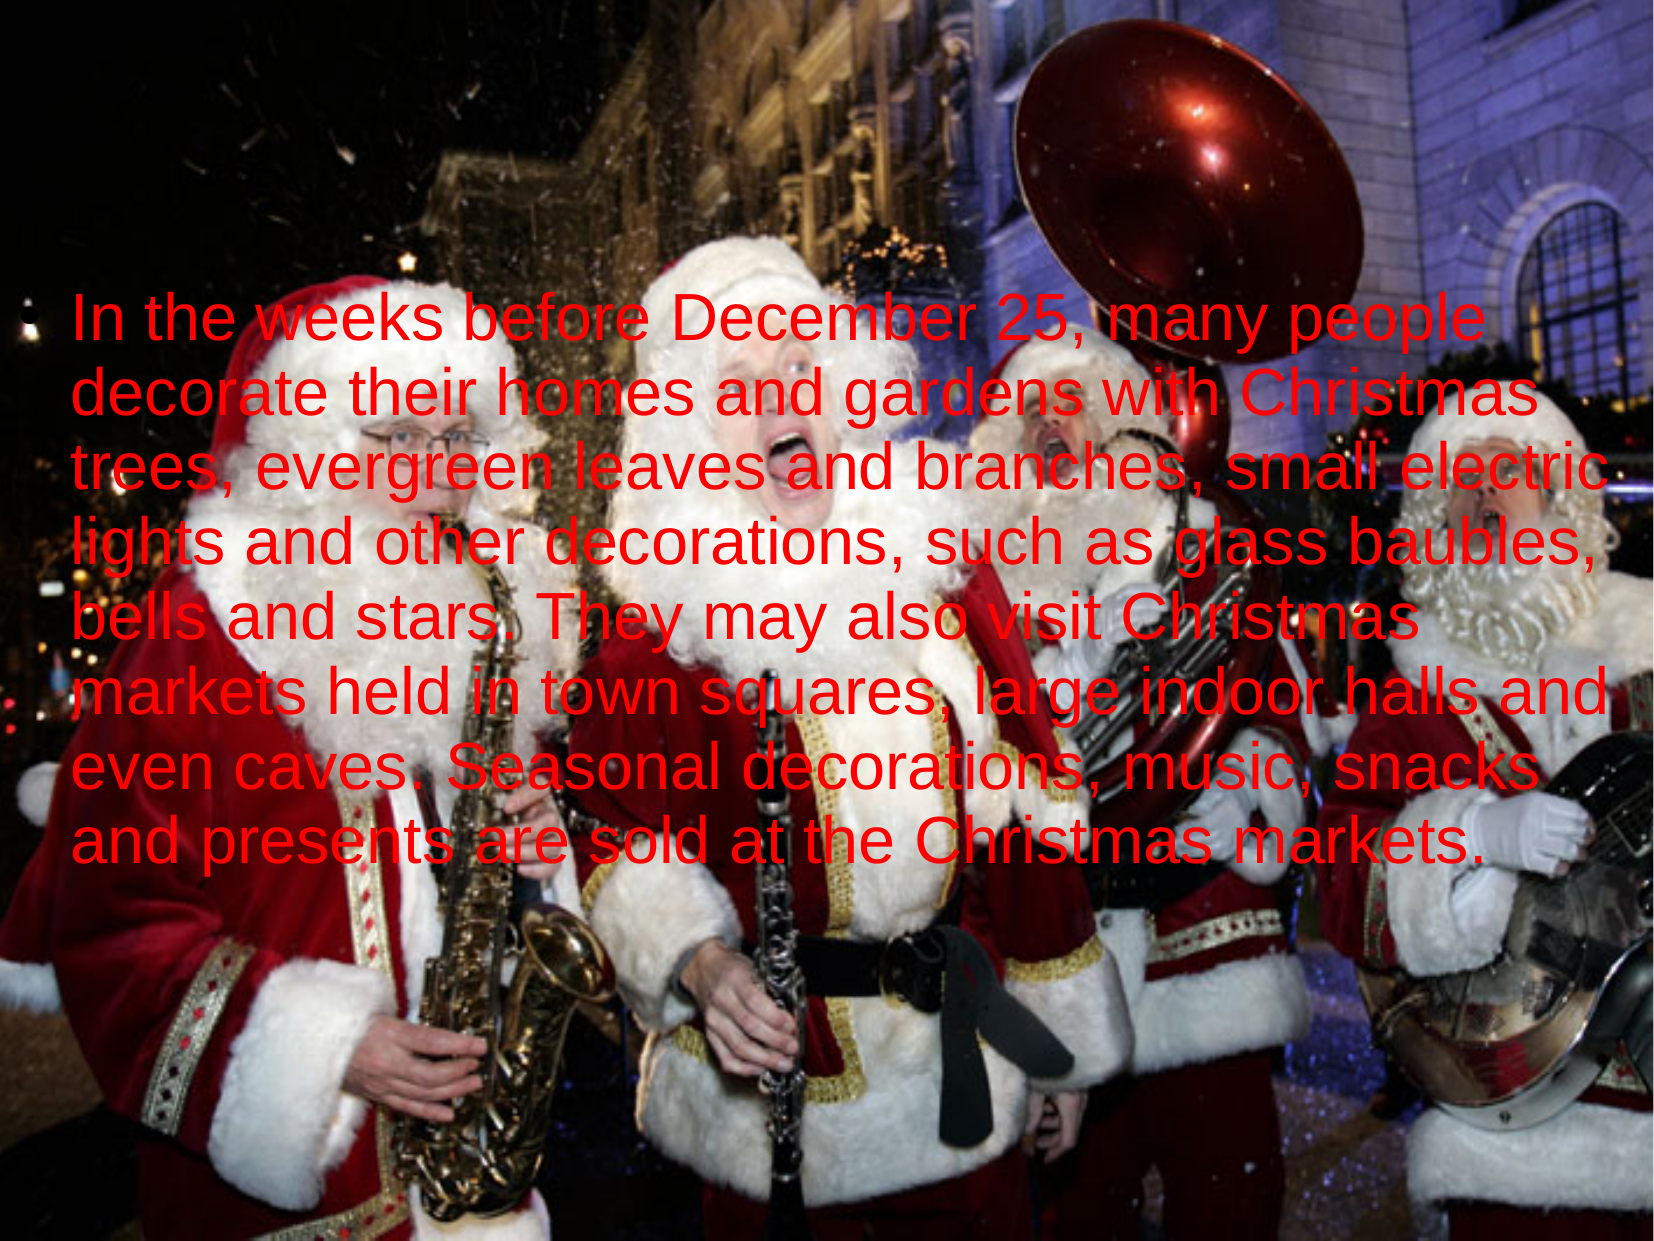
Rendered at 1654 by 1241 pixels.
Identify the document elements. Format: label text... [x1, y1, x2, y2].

text_box In the weeks before December 25, many people decorate their homes and gardens with Christmas trees, evergreen leaves and branches, small electric lights and other decorations, such as glass baubles, bells and stars. They may also visit Christmas markets held in town squares, large indoor halls and even caves. Seasonal decorations, music, snacks and presents are sold at the Christmas markets. [0, 280, 1640, 879]
picture [0, 0, 1654, 1241]
